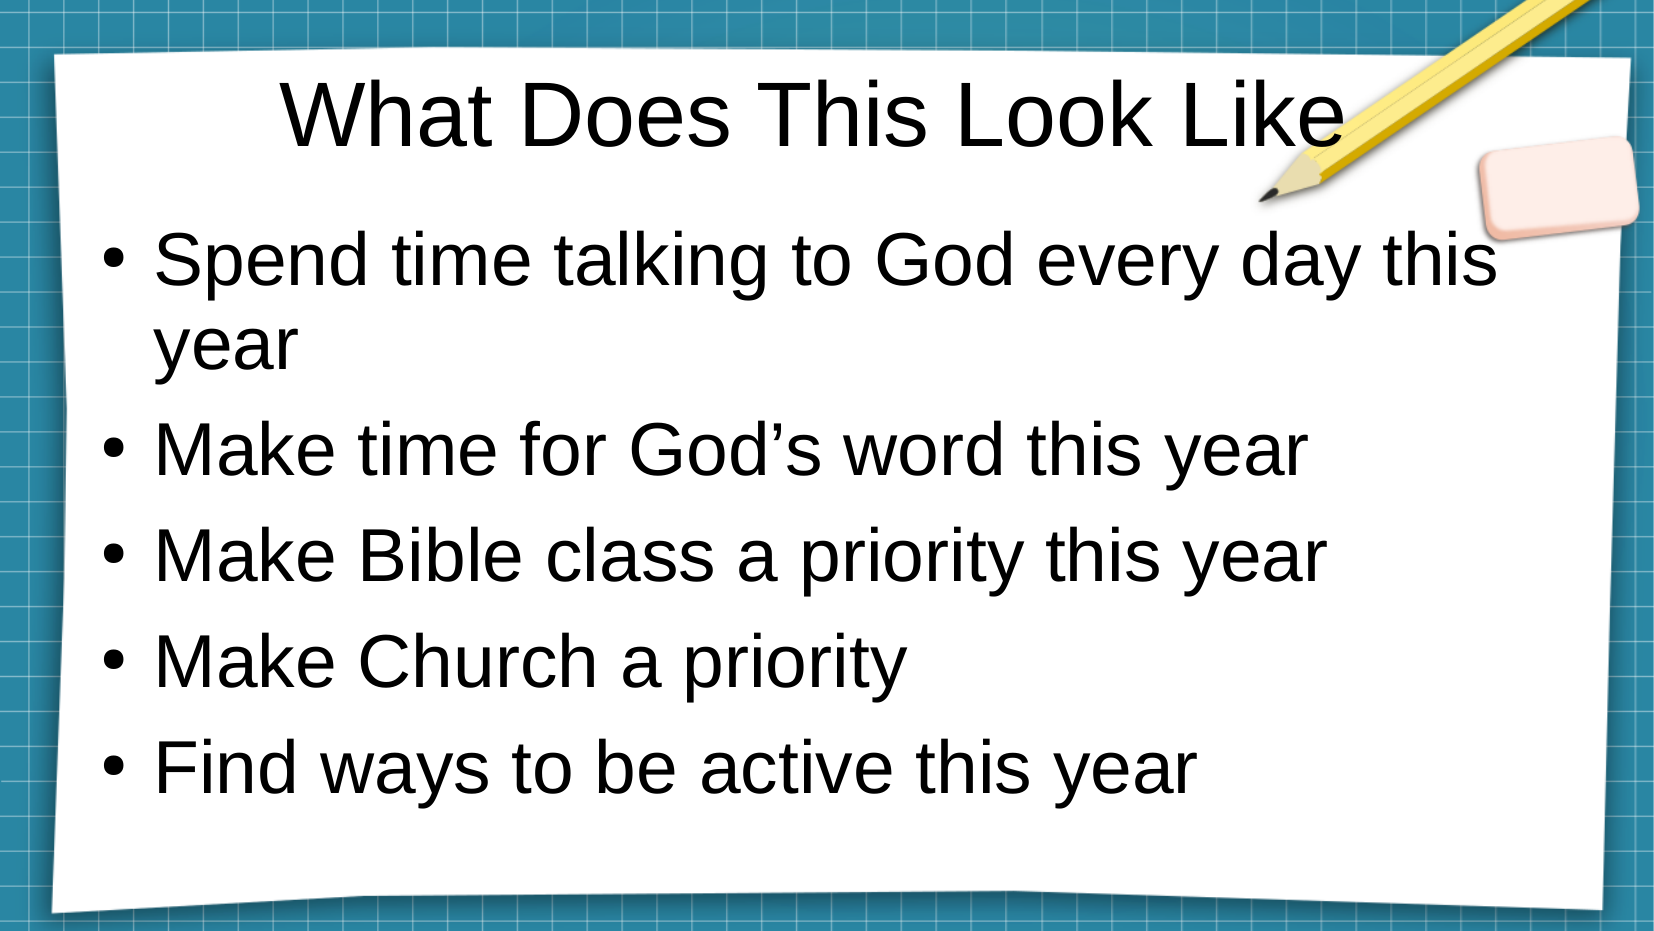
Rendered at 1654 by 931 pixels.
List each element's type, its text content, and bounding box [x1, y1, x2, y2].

title What Does This Look Like [82, 37, 1571, 193]
list Spend time talking to God every day this year Make time for God’s word this year Make Bible class a priority this year Make Church a priority Find ways to be active this year [82, 217, 1576, 863]
picture [0, 0, 1654, 931]
